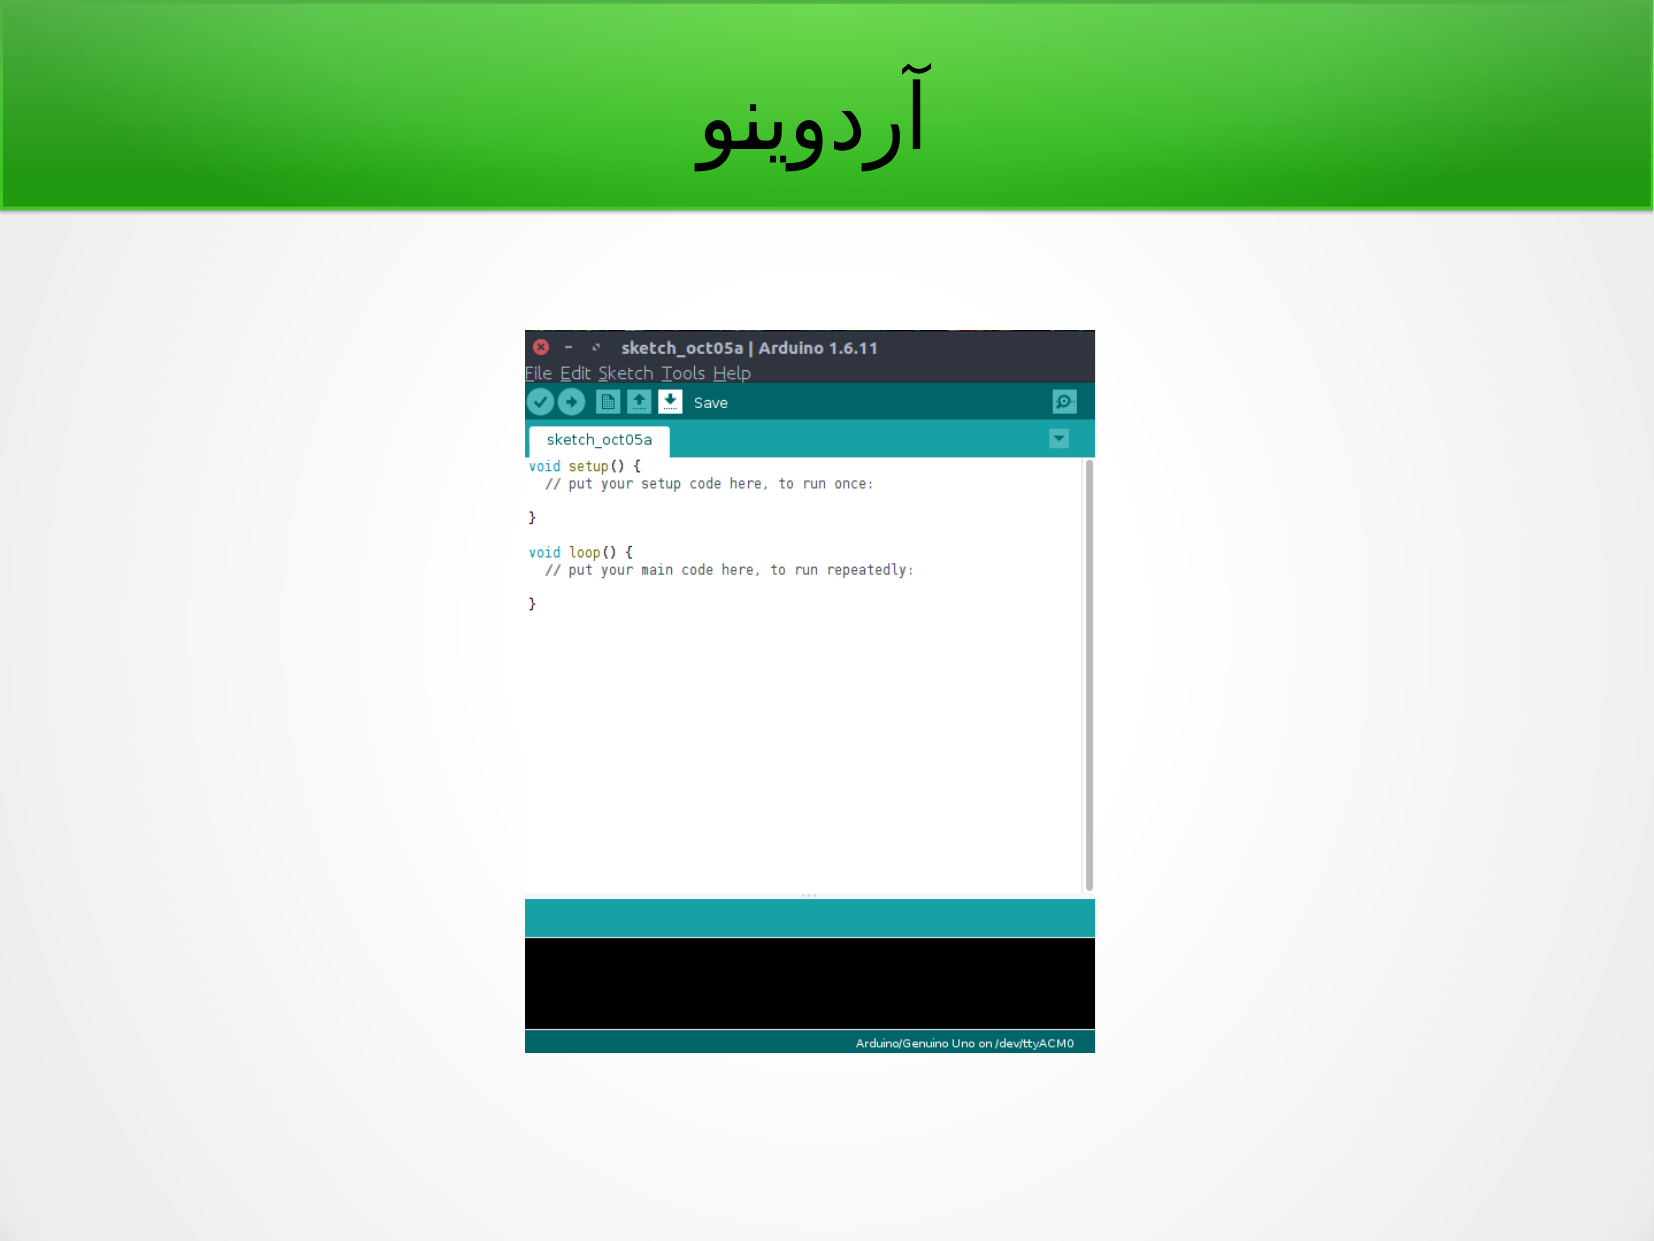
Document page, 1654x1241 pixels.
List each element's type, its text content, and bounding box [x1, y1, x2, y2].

picture [525, 330, 1096, 1053]
title آردوینو [82, 47, 1571, 189]
